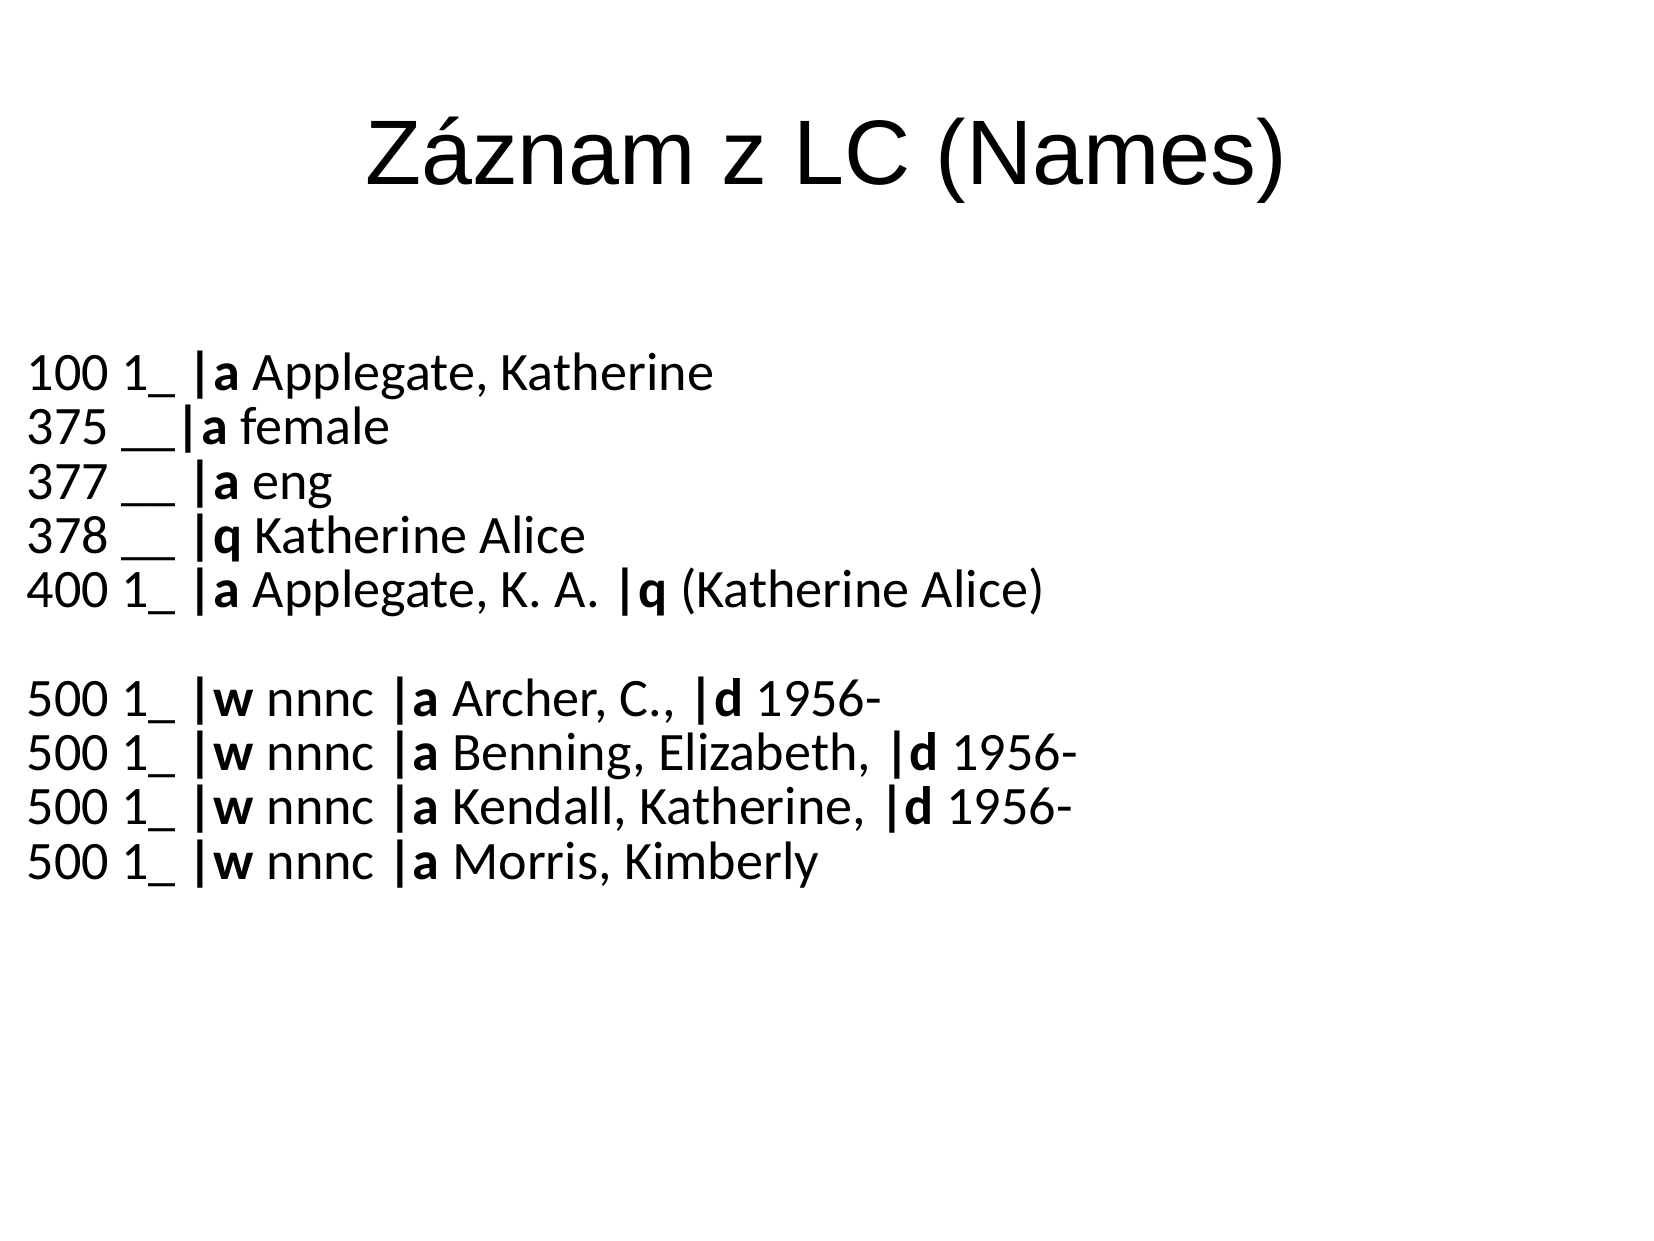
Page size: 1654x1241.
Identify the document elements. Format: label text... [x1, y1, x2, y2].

title Záznam z LC (Names) [82, 49, 1571, 257]
text_box 100 1_ |a Applegate, Katherine 375 __|a female 377 __ |a eng 378 __ |q Katherine Alice 400 1_ |a Applegate, K. A. |q (Katherine Alice) 500 1_ |w nnnc |a Archer, C., |d 1956- 500 1_ |w nnnc |a Benning, Elizabeth, |d 1956- 500 1_ |w nnnc |a Kendall, Katherine, |d 1956- 500 1_ |w nnnc |a Morris, Kimberly [11, 342, 1654, 1075]
